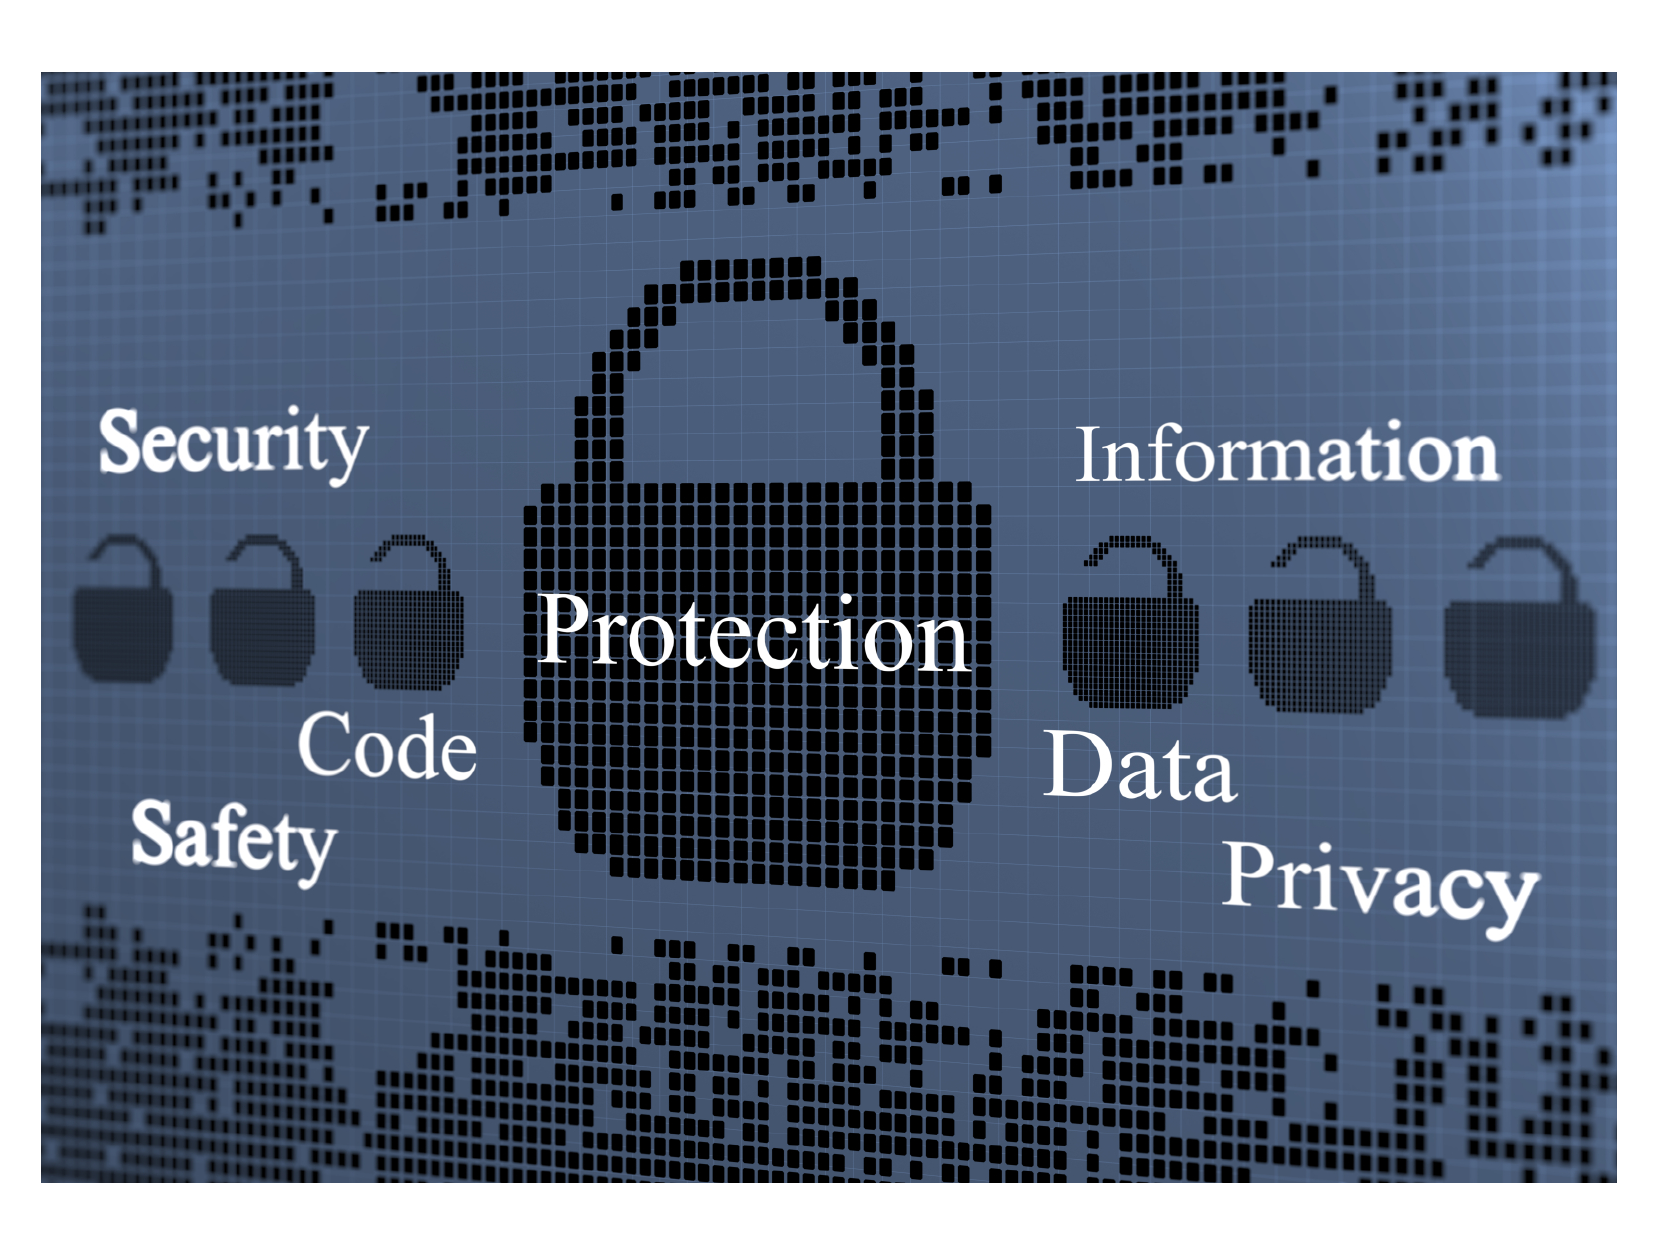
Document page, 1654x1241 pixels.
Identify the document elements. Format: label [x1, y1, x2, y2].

picture [41, 72, 1617, 1183]
